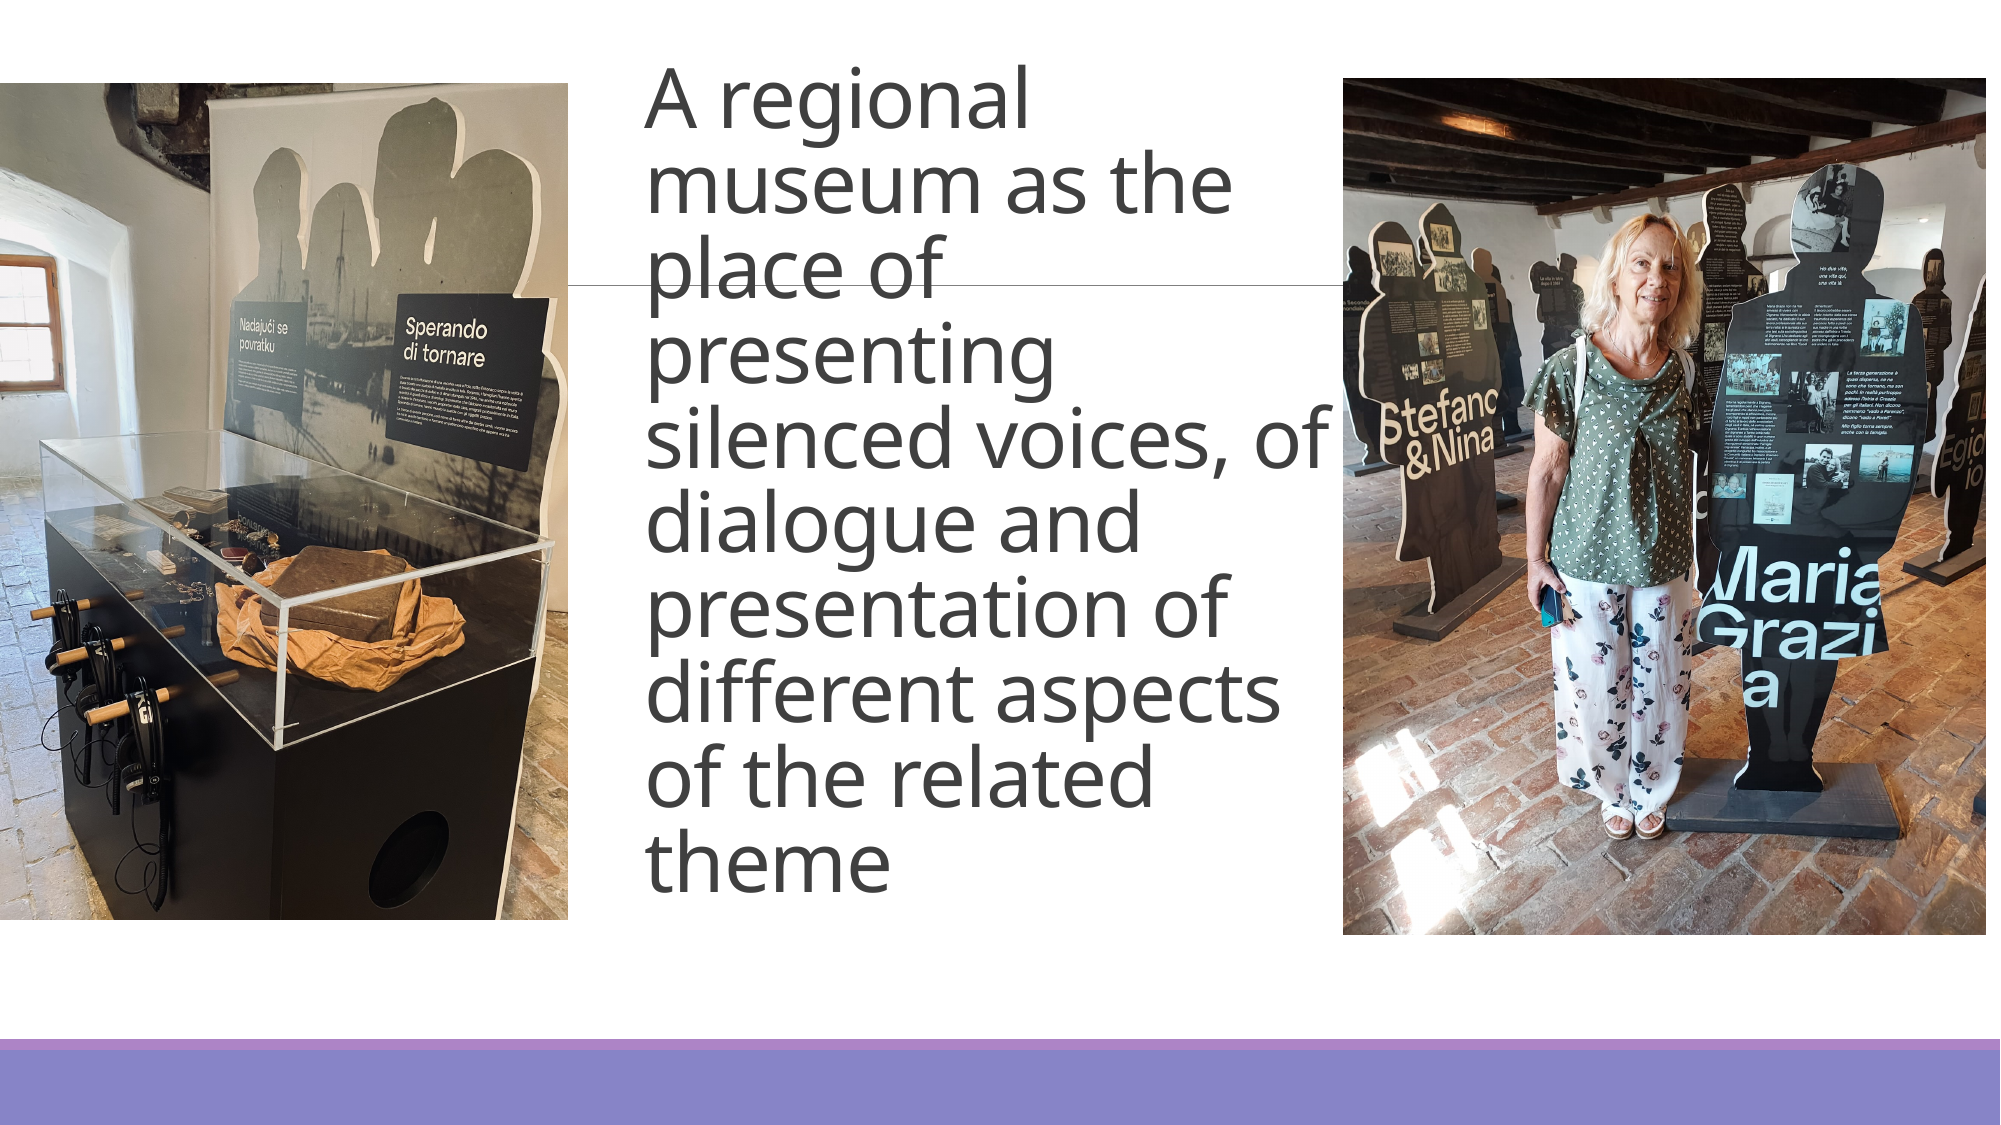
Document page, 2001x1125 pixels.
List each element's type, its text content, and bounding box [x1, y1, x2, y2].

picture [0, 83, 568, 920]
picture [1343, 78, 1986, 935]
title A regional museum as the place of presenting silenced voices, of dialogue and presentation of different aspects of the related theme [629, 47, 1358, 918]
